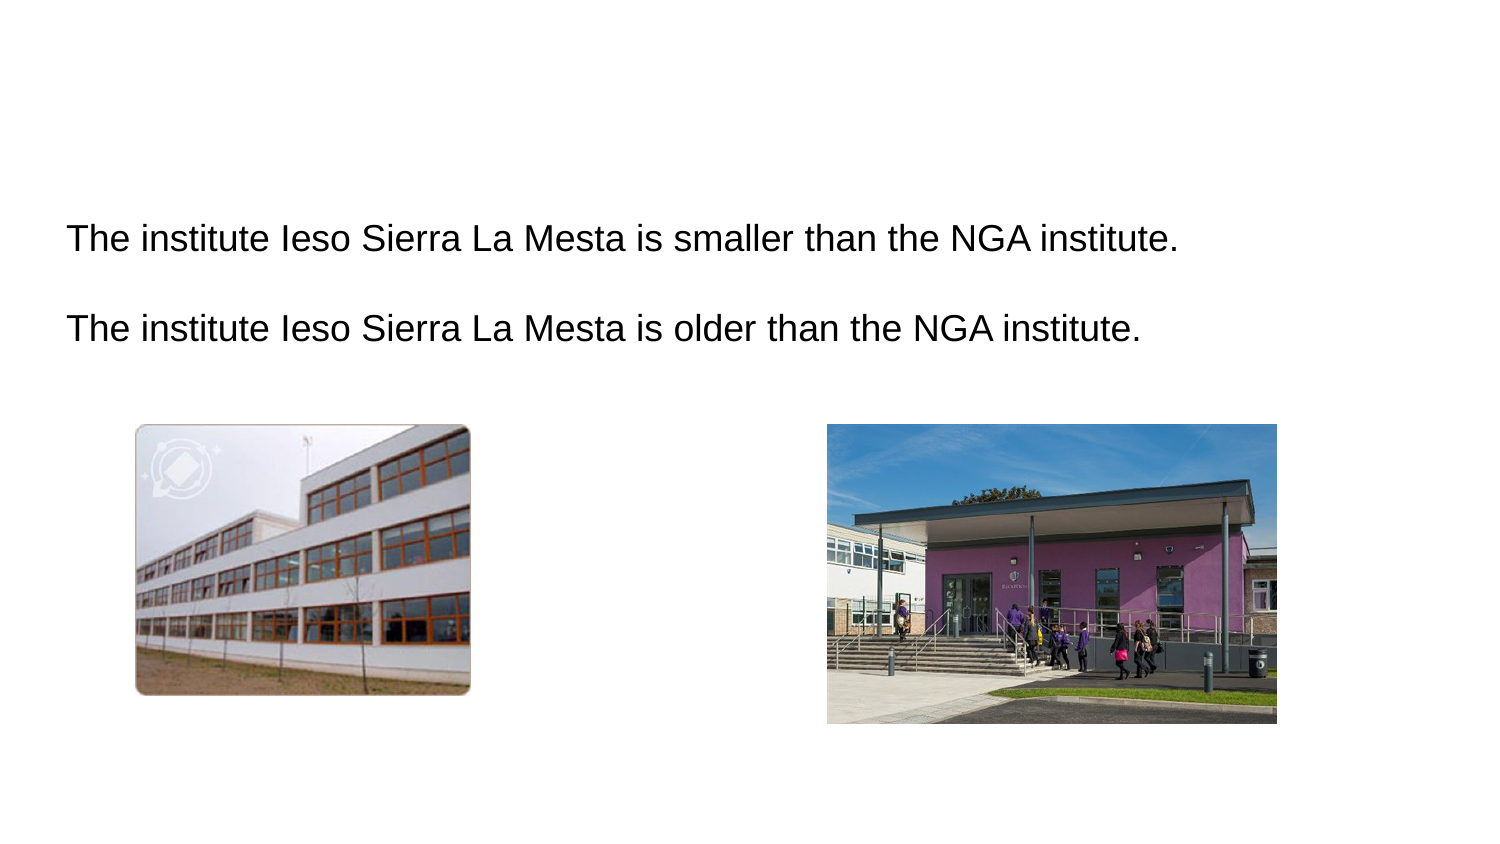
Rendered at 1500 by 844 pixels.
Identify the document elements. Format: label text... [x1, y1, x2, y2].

list The institute Ieso Sierra La Mesta is smaller than the NGA institute. The institute Ieso Sierra La Mesta is older than the NGA institute. [51, 198, 1449, 760]
picture [827, 424, 1277, 724]
picture [135, 424, 471, 696]
